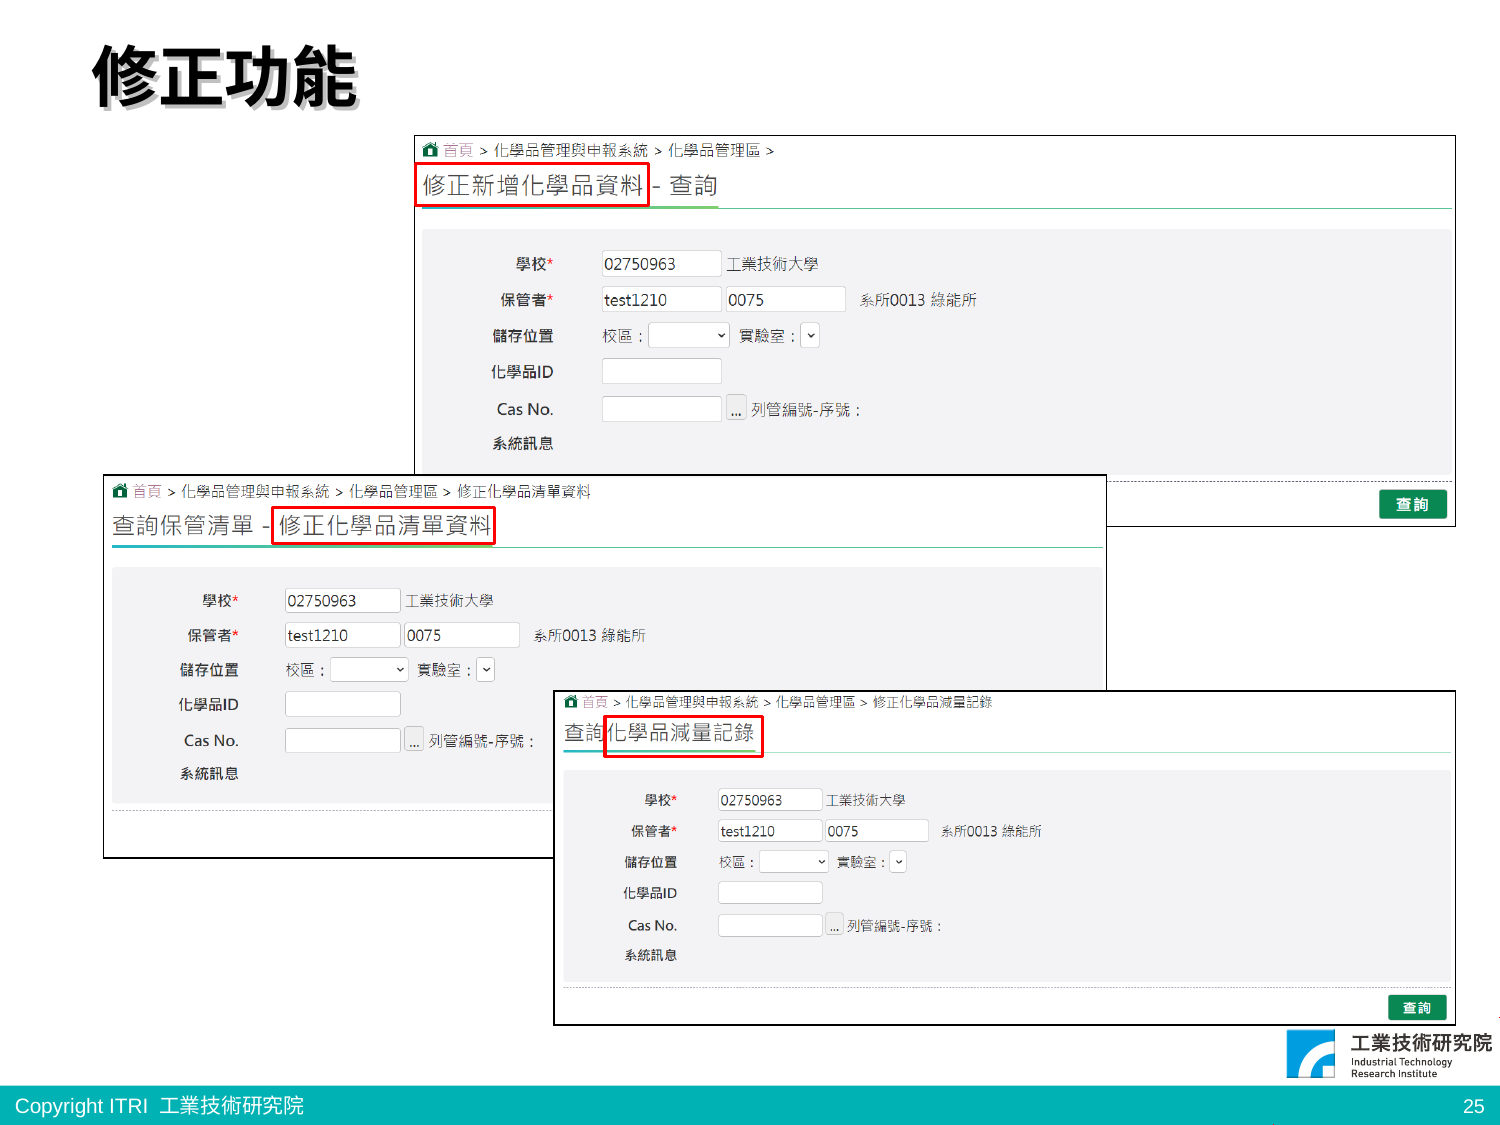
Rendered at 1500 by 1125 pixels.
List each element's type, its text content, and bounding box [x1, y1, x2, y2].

picture [415, 136, 1455, 526]
picture [417, 165, 647, 204]
text_box 修正功能 [76, 27, 374, 123]
picture [554, 691, 1455, 1025]
text_box <編號> [1406, 1085, 1500, 1125]
picture [104, 475, 1106, 858]
